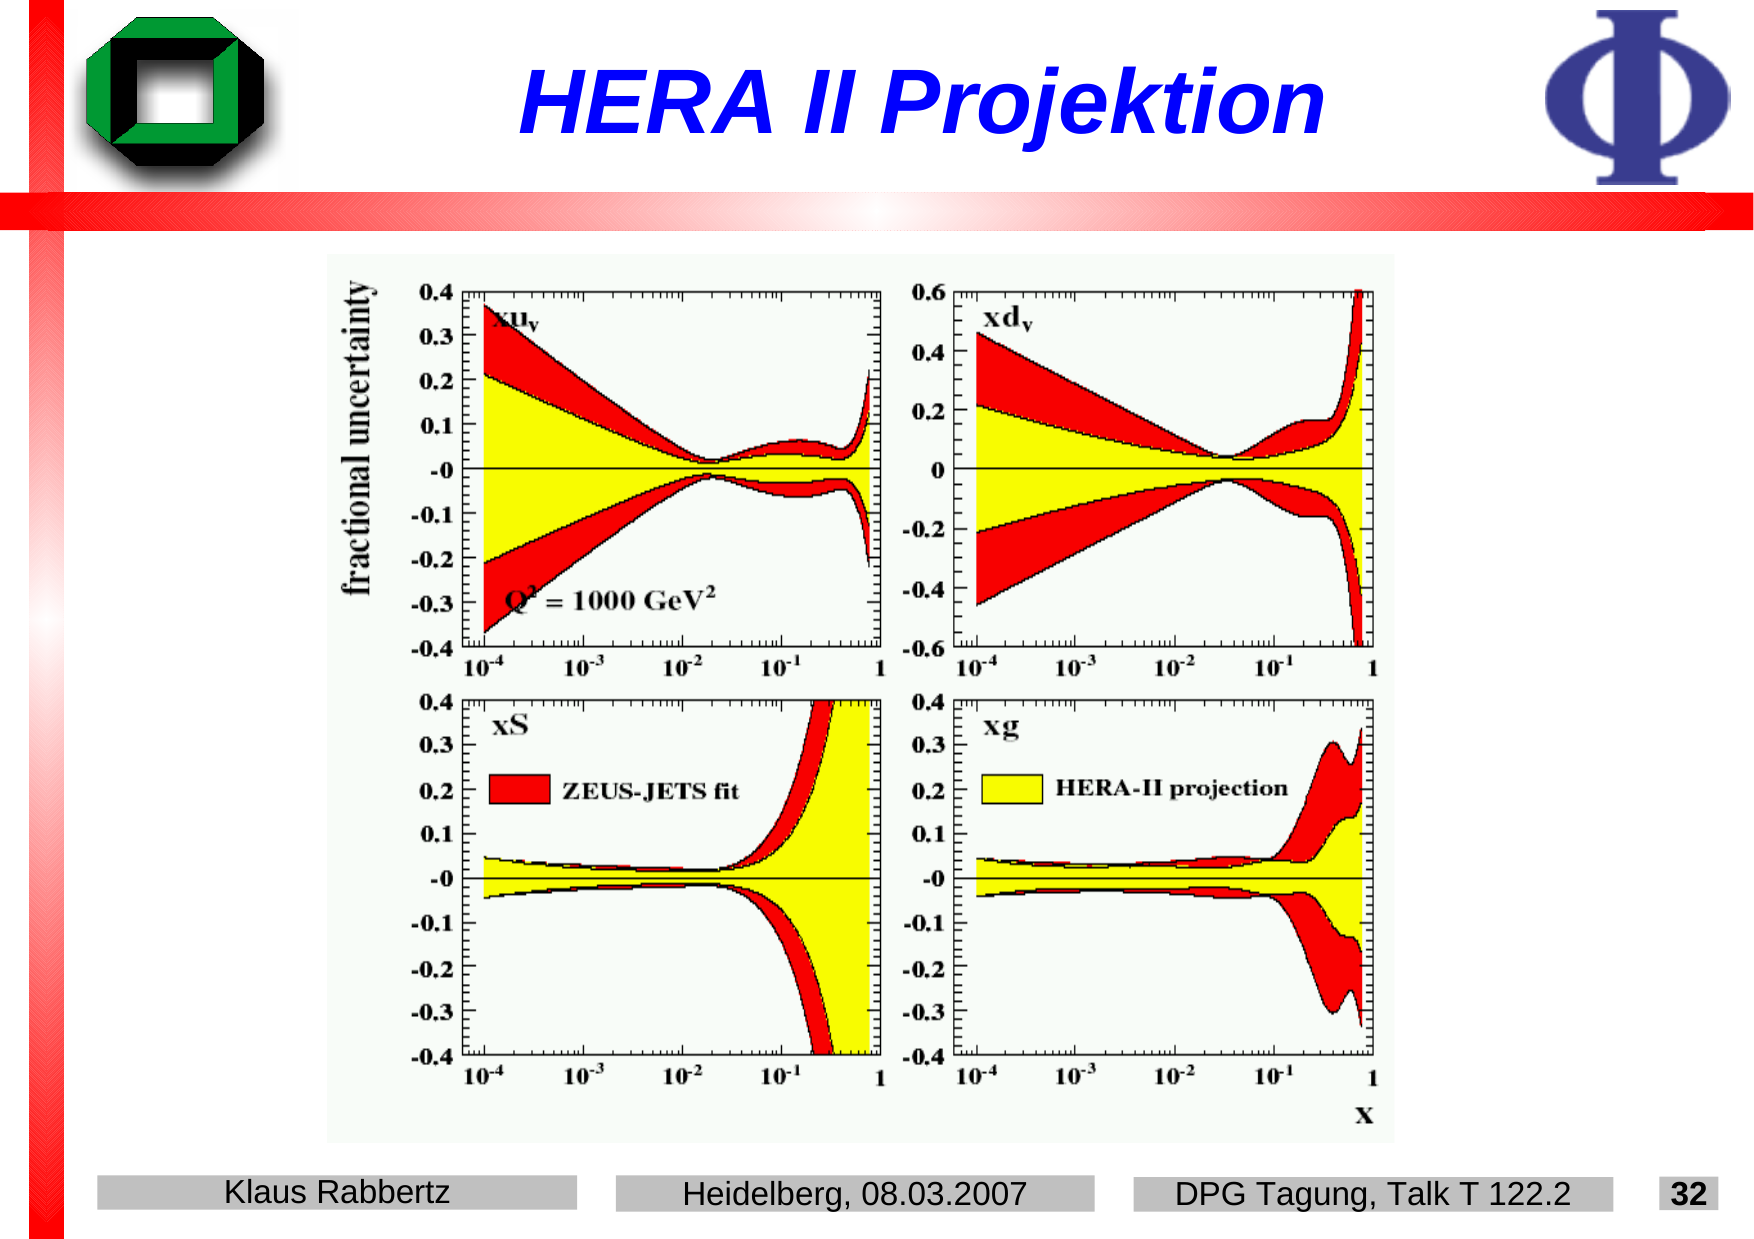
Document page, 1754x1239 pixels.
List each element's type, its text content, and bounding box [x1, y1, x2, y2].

picture [64, 9, 299, 192]
title HERA II Projektion [282, 21, 1566, 183]
picture [327, 254, 1395, 1143]
picture [1545, 10, 1731, 185]
